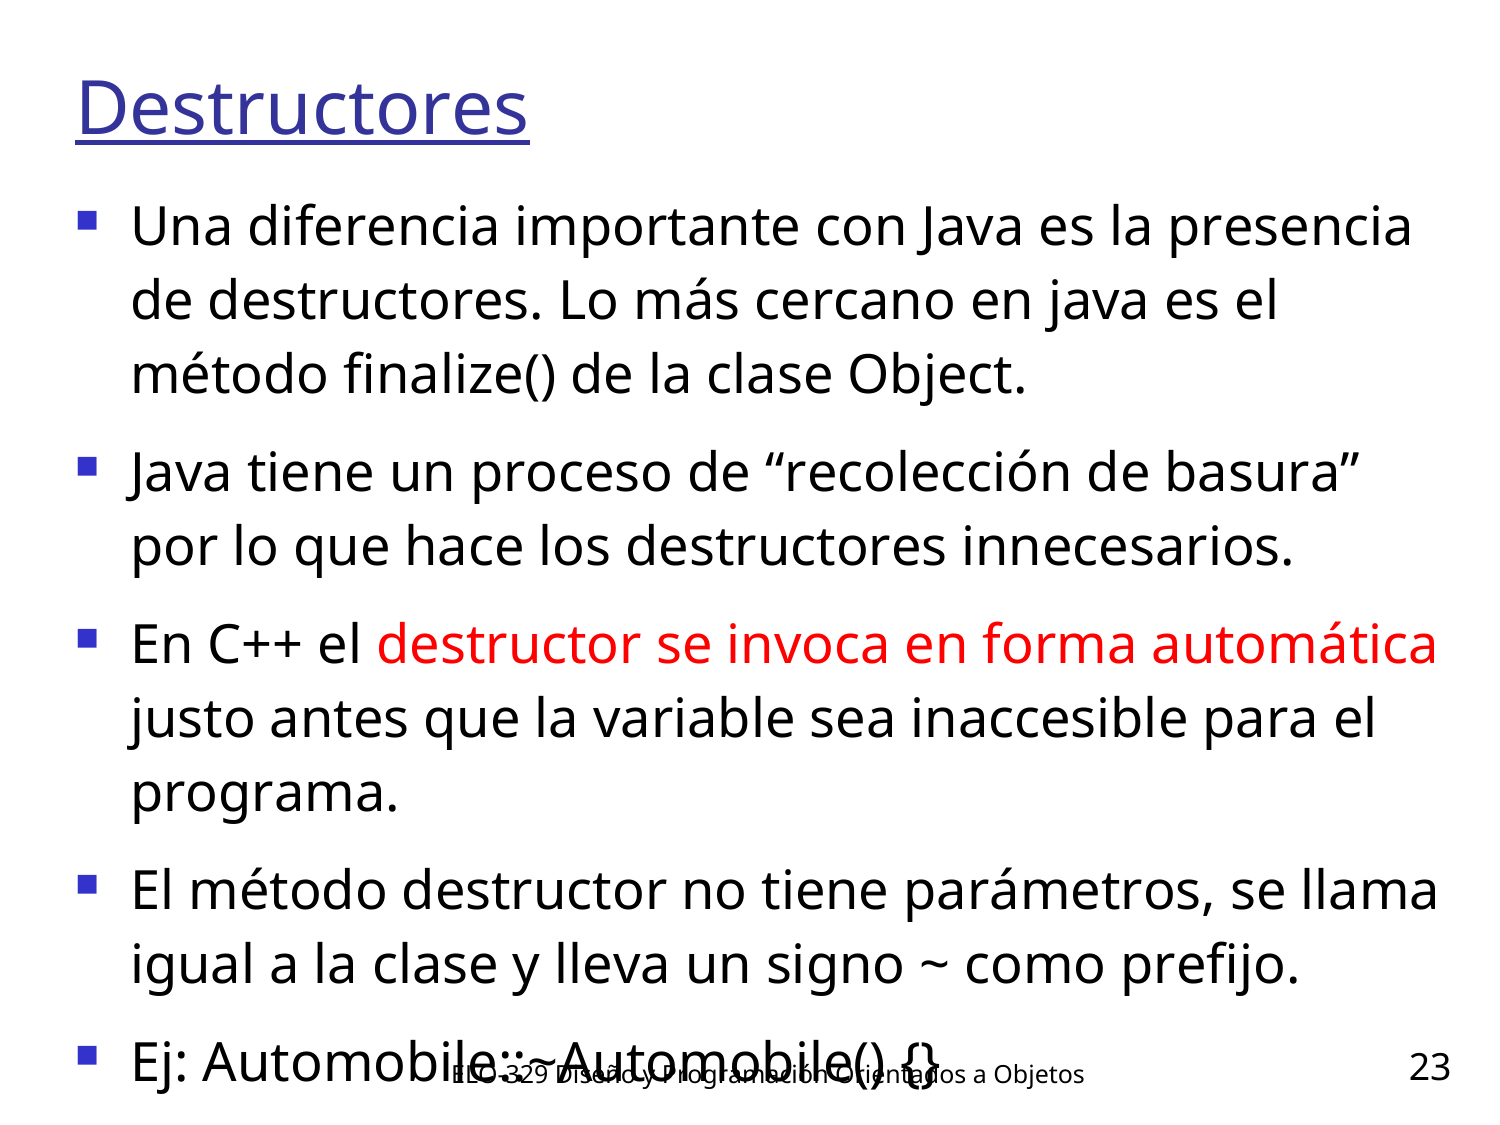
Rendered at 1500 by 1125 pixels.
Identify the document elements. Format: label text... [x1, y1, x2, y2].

title Destructores [75, 19, 1500, 183]
list Una diferencia importante con Java es la presencia de destructores. Lo más cercano en java es el método finalize() de la clase Object. Java tiene un proceso de “recolección de basura” por lo que hace los destructores innecesarios. En C++ el destructor se invoca en forma automática justo antes que la variable sea inaccesible para el programa. El método destructor no tiene parámetros, se llama igual a la clase y lleva un signo ~ como prefijo. Ej: Automobile::~Automobile() {} [75, 187, 1462, 1013]
